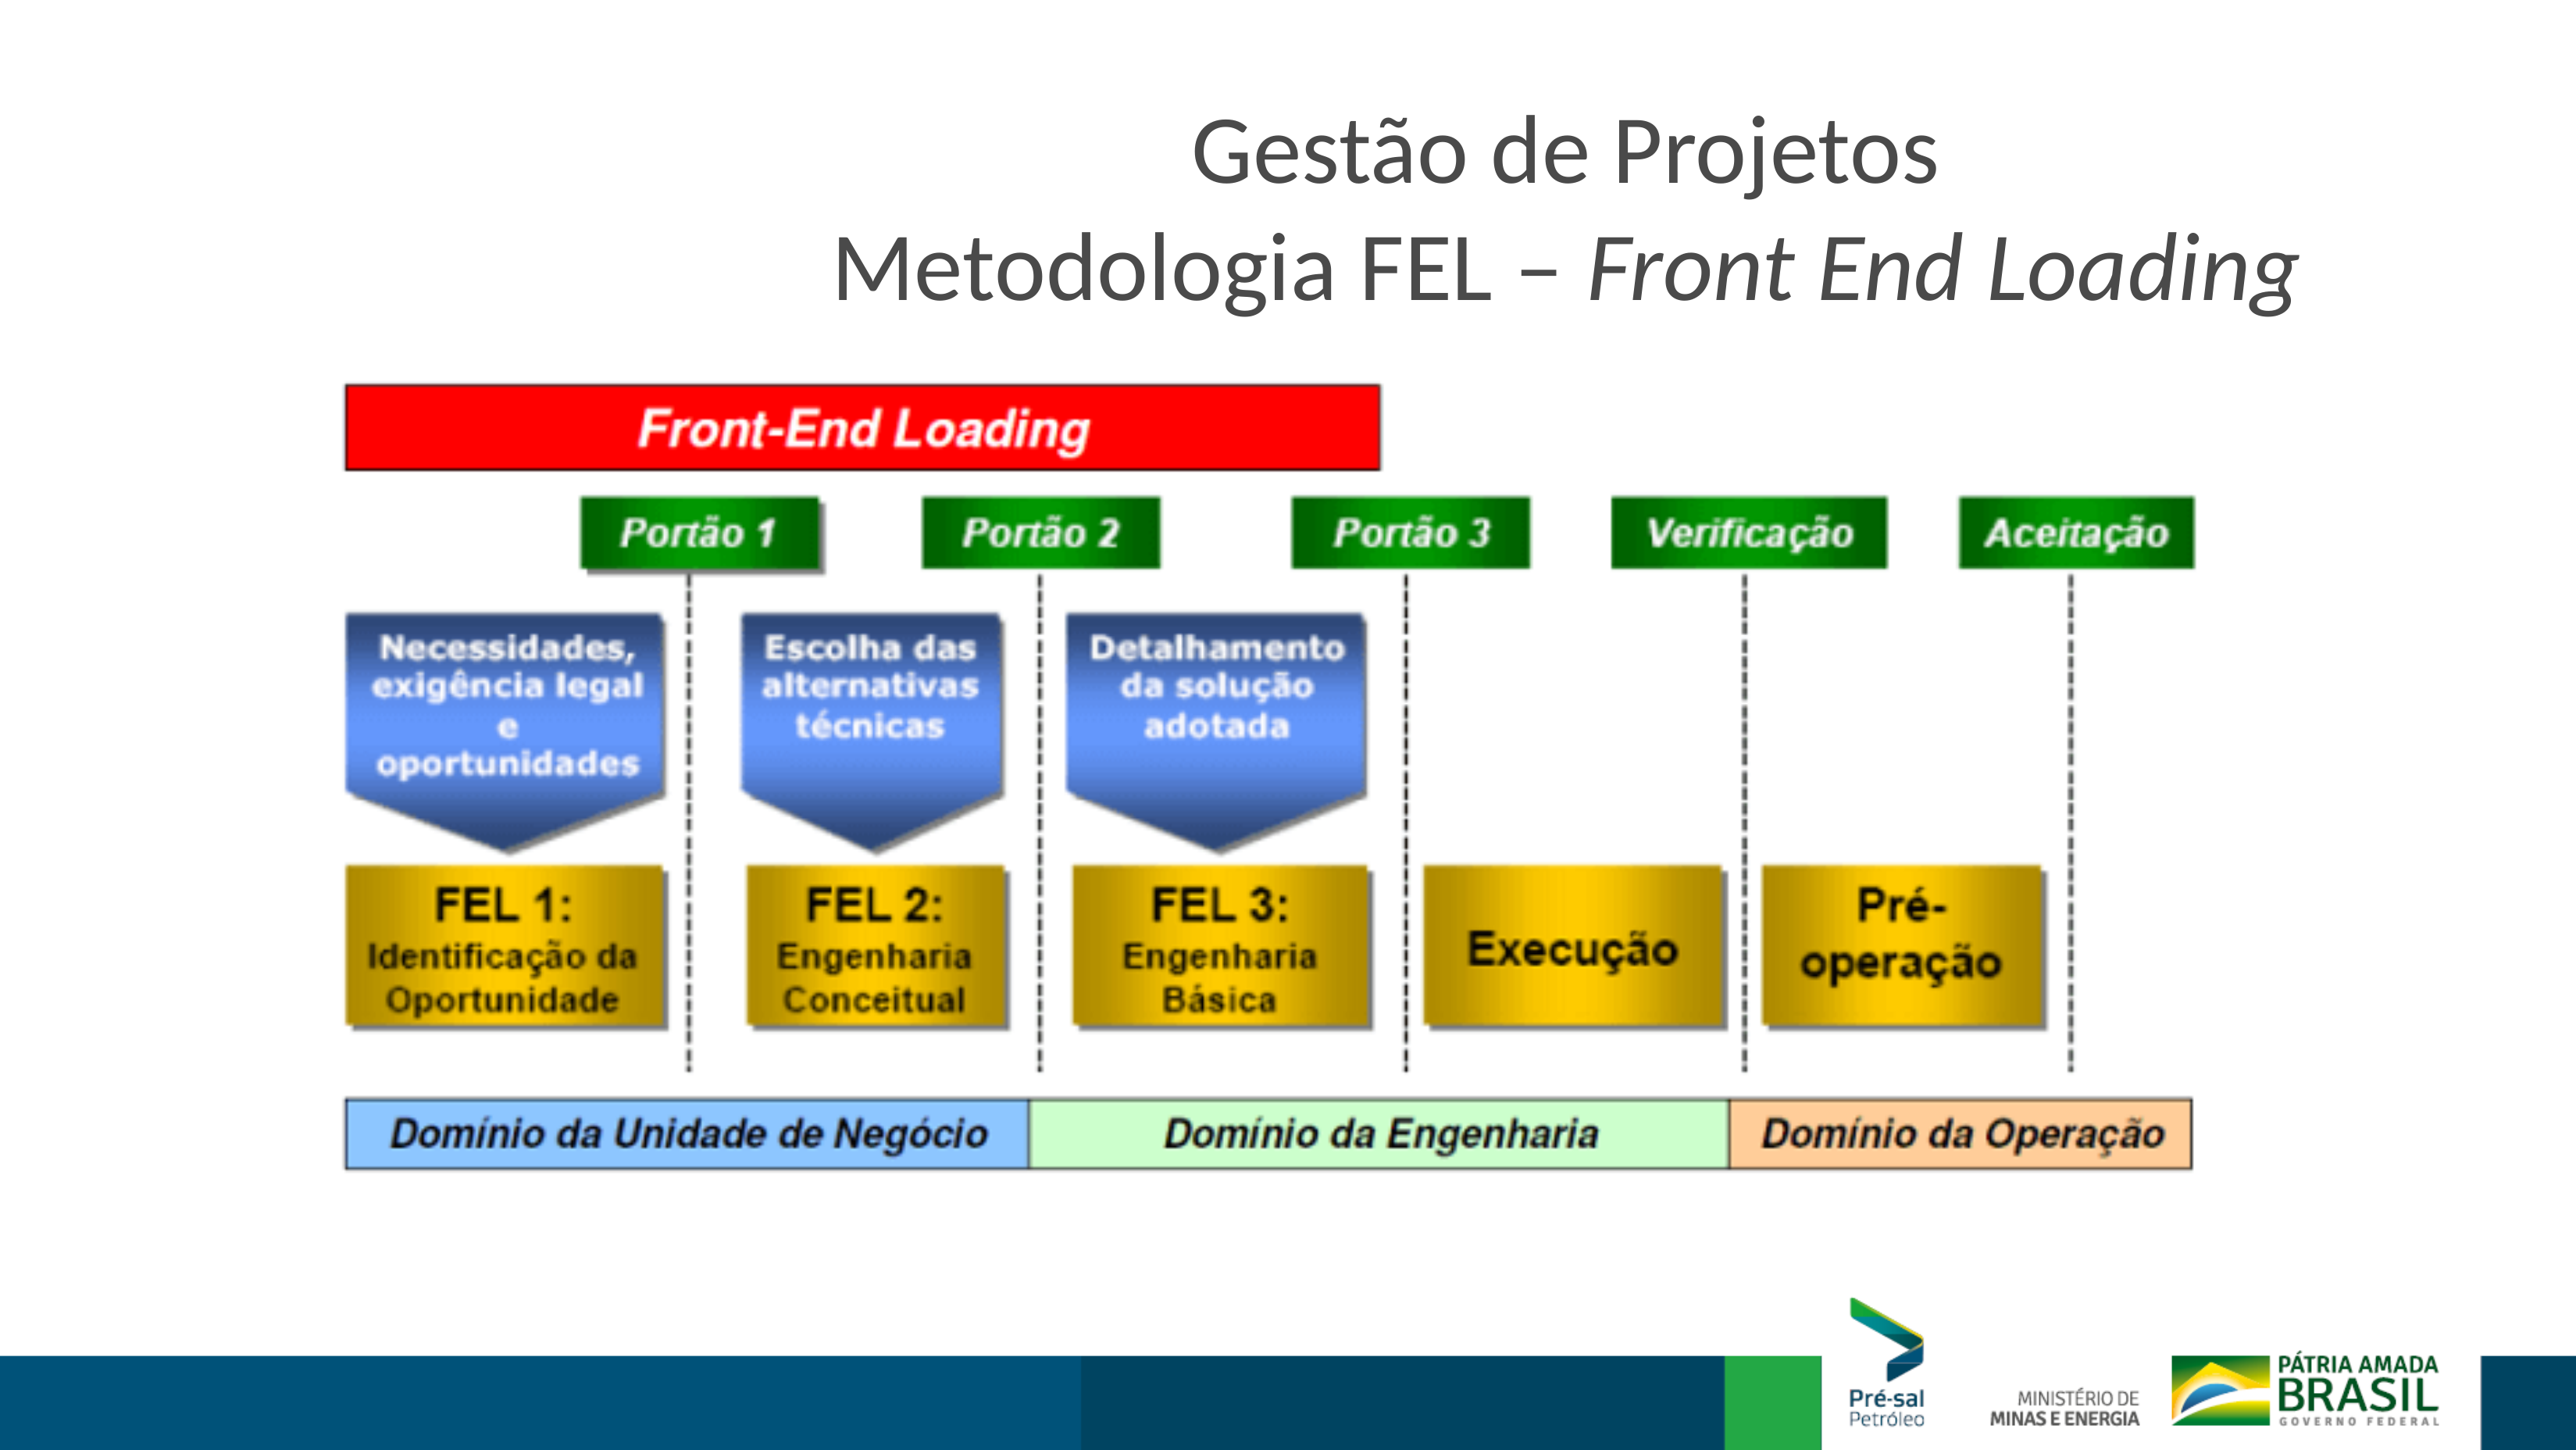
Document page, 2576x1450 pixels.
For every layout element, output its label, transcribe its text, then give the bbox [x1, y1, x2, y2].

text_box Gestão de Projetos Metodologia FEL – Front End Loading [575, 80, 2557, 327]
picture [311, 363, 2213, 1184]
